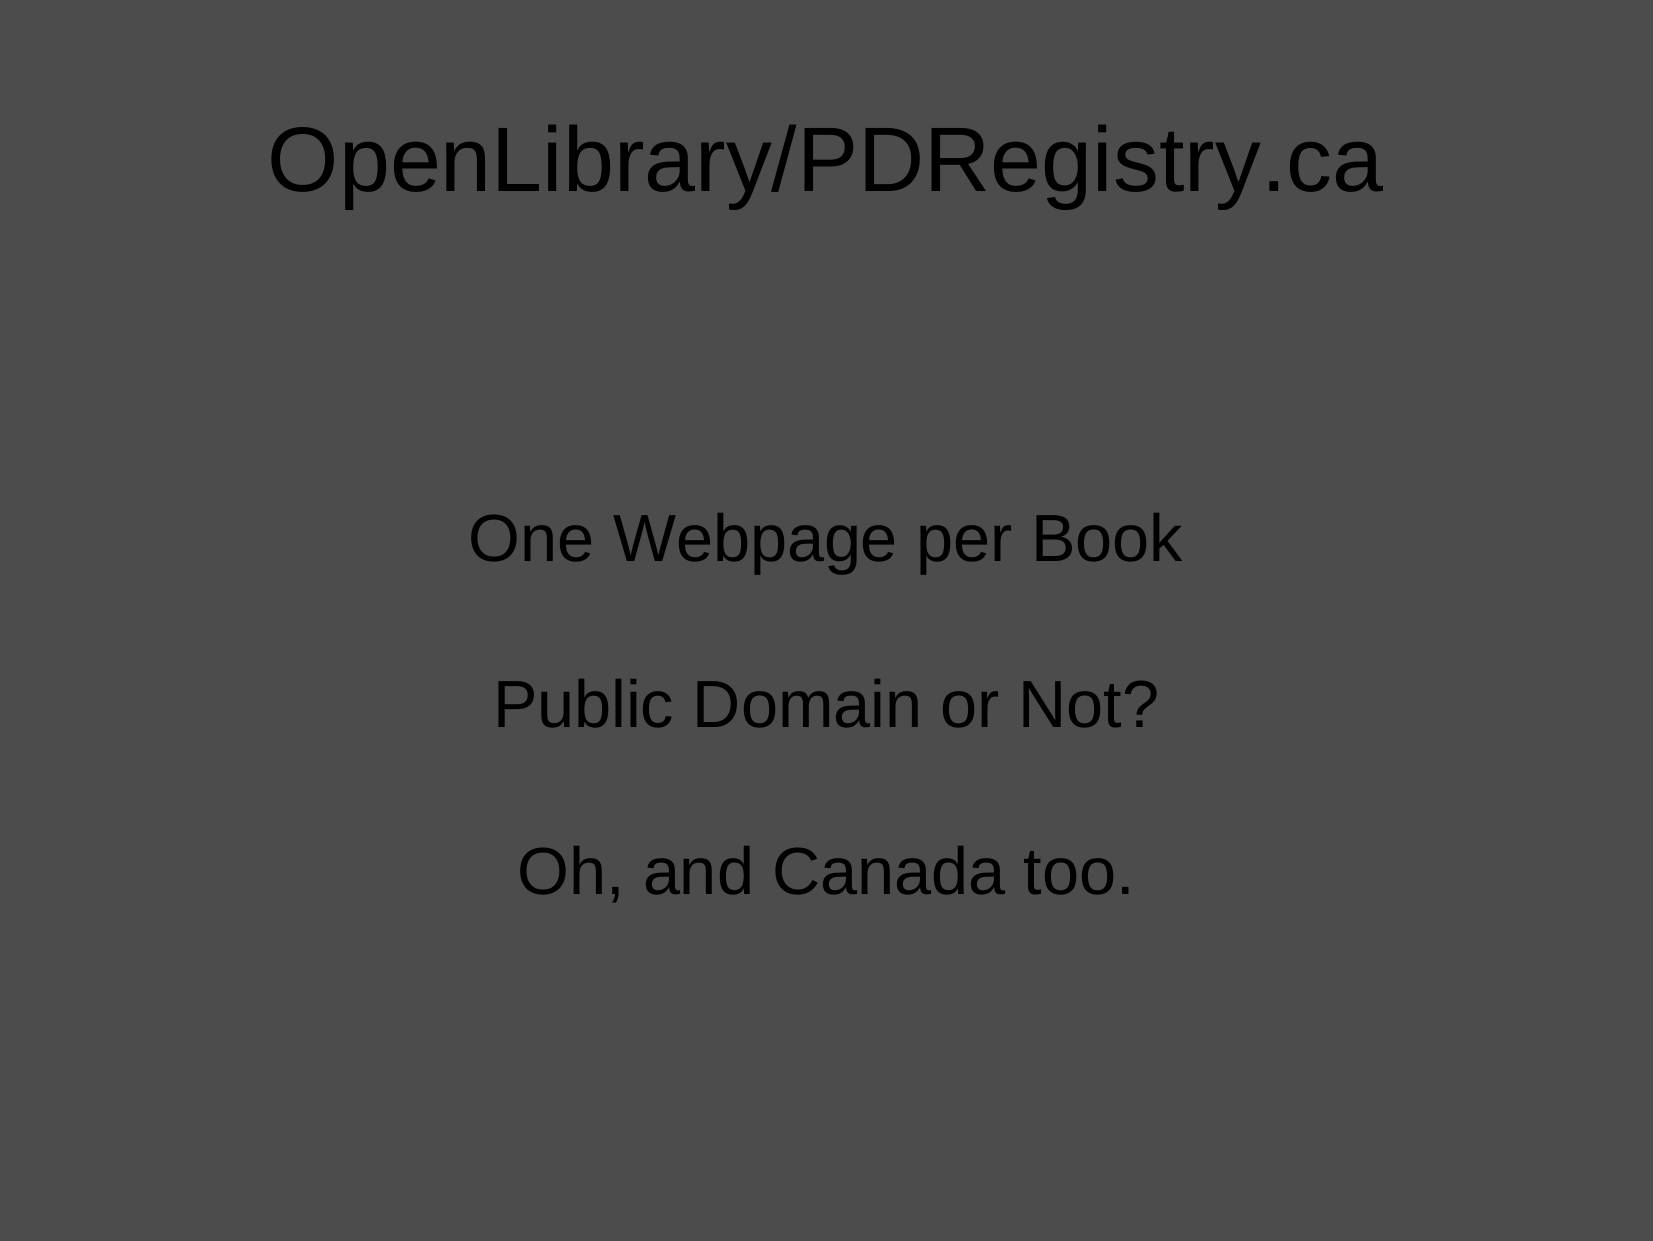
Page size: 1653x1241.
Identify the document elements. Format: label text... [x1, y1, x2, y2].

title OpenLibrary/PDRegistry.ca [82, 56, 1571, 250]
text_box One Webpage per Book Public Domain or Not? Oh, and Canada too. [82, 297, 1571, 1102]
